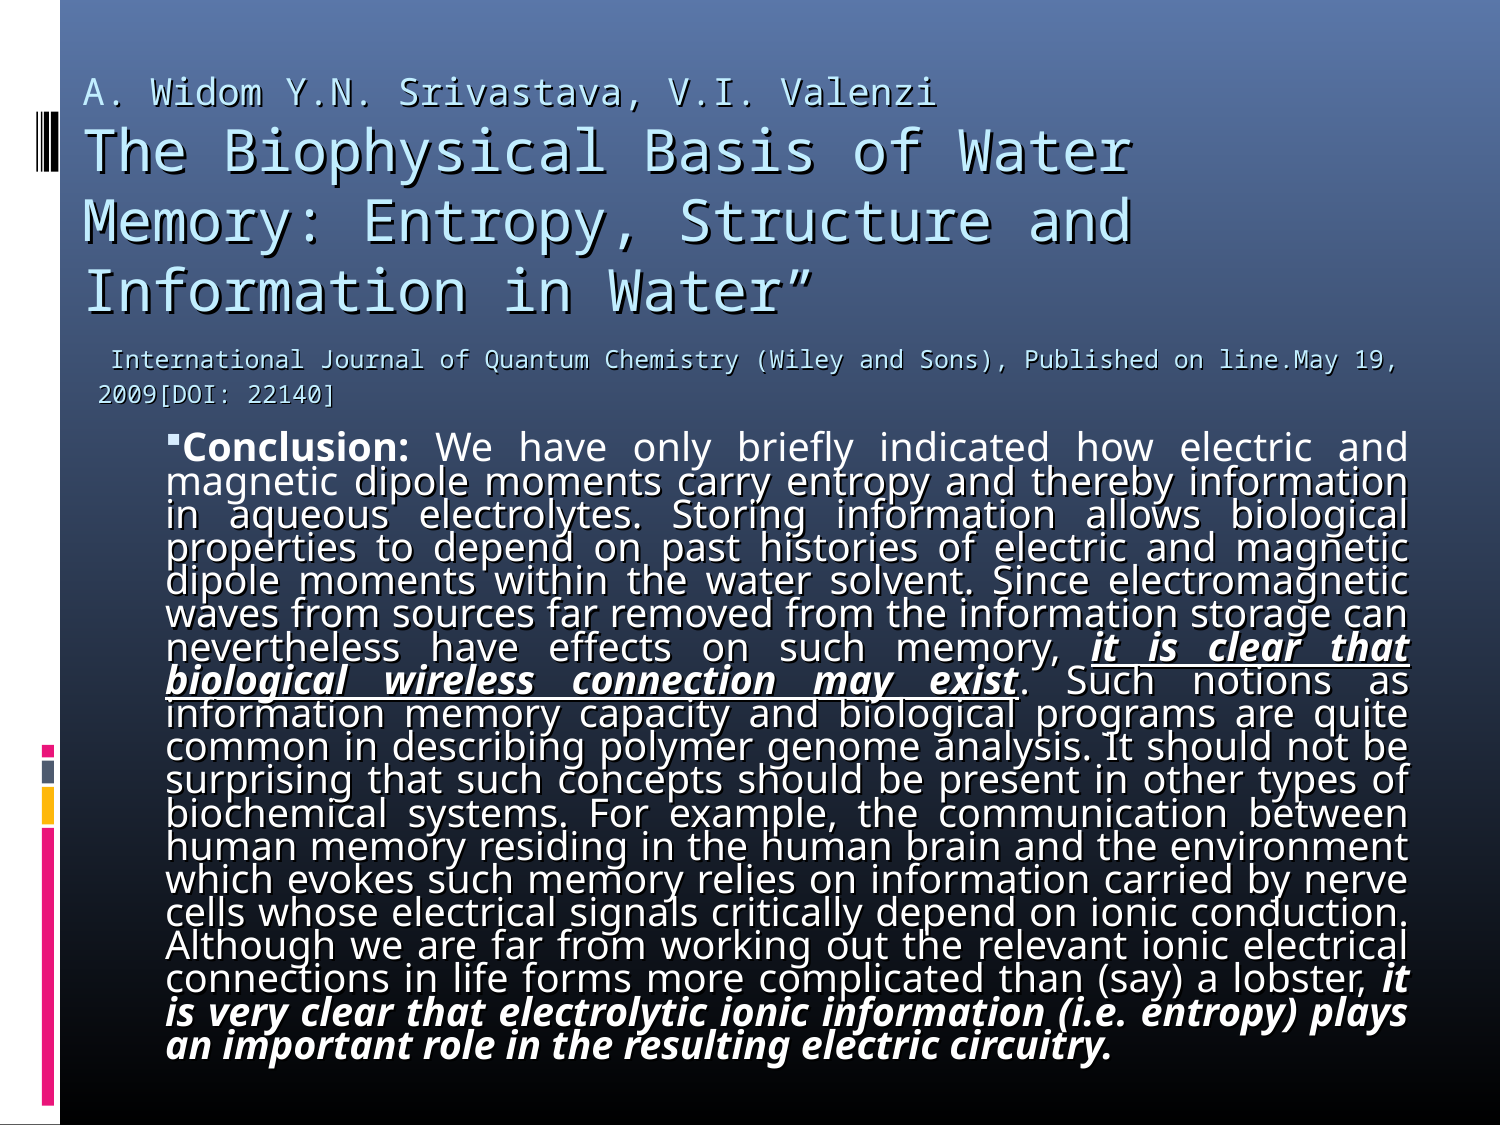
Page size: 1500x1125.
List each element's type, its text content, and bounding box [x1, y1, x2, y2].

text_box A. Widom Y.N. Srivastava, V.I. Valenzi The Biophysical Basis of Water Memory: Entropy, Structure and Information in Water” International Journal of Quantum Chemistry (Wiley and Sons), Published on line.May 19, 2009[DOI: 22140] [67, 0, 1418, 506]
text_box Conclusion: We have only briefly indicated how electric and magnetic dipole moments carry entropy and thereby information in aqueous electrolytes. Storing information allows biological properties to depend on past histories of electric and magnetic dipole moments within the water solvent. Since electromagnetic waves from sources far removed from the information storage can nevertheless have effects on such memory, it is clear that biological wireless connection may exist. Such notions as information memory capacity and biological programs are quite common in describing polymer genome analysis. It should not be surprising that such concepts should be present in other types of biochemical systems. For example, the communication between human memory residing in the human brain and the environment which evokes such memory relies on information carried by nerve cells whose electrical signals critically depend on ionic conduction. Although we are far from working out the relevant ionic electrical connections in life forms more complicated than (say) a lobster, it is very clear that electrolytic ionic information (i.e. entropy) plays an important role in the resulting electric circuitry. [150, 292, 1426, 1114]
